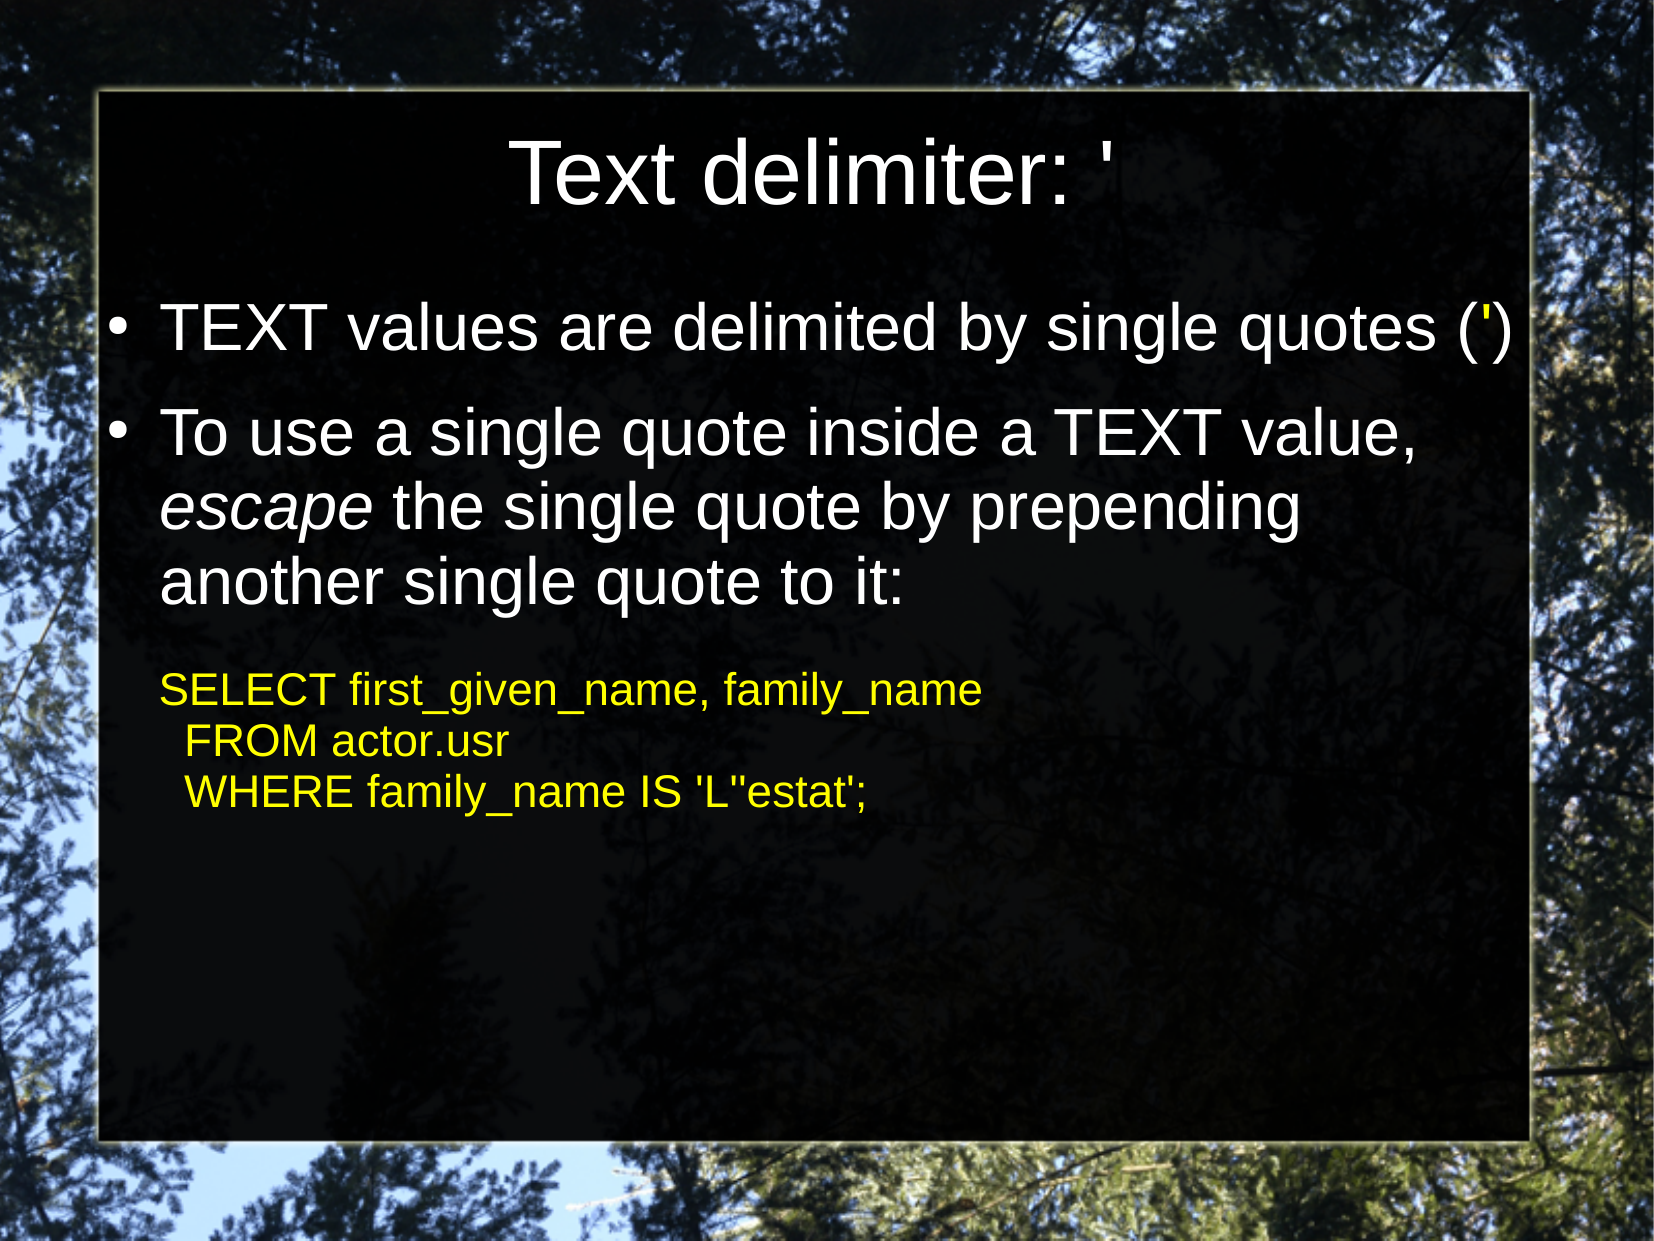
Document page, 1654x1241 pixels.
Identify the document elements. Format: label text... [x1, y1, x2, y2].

title Text delimiter: ' [88, 95, 1536, 250]
list TEXT values are delimited by single quotes (') To use a single quote inside a TEXT value, escape the single quote by prepending another single quote to it: [88, 290, 1536, 1094]
picture [0, 0, 1654, 1241]
text_box SELECT first_given_name, family_name FROM actor.usr WHERE family_name IS 'L''estat'; [143, 656, 1238, 826]
